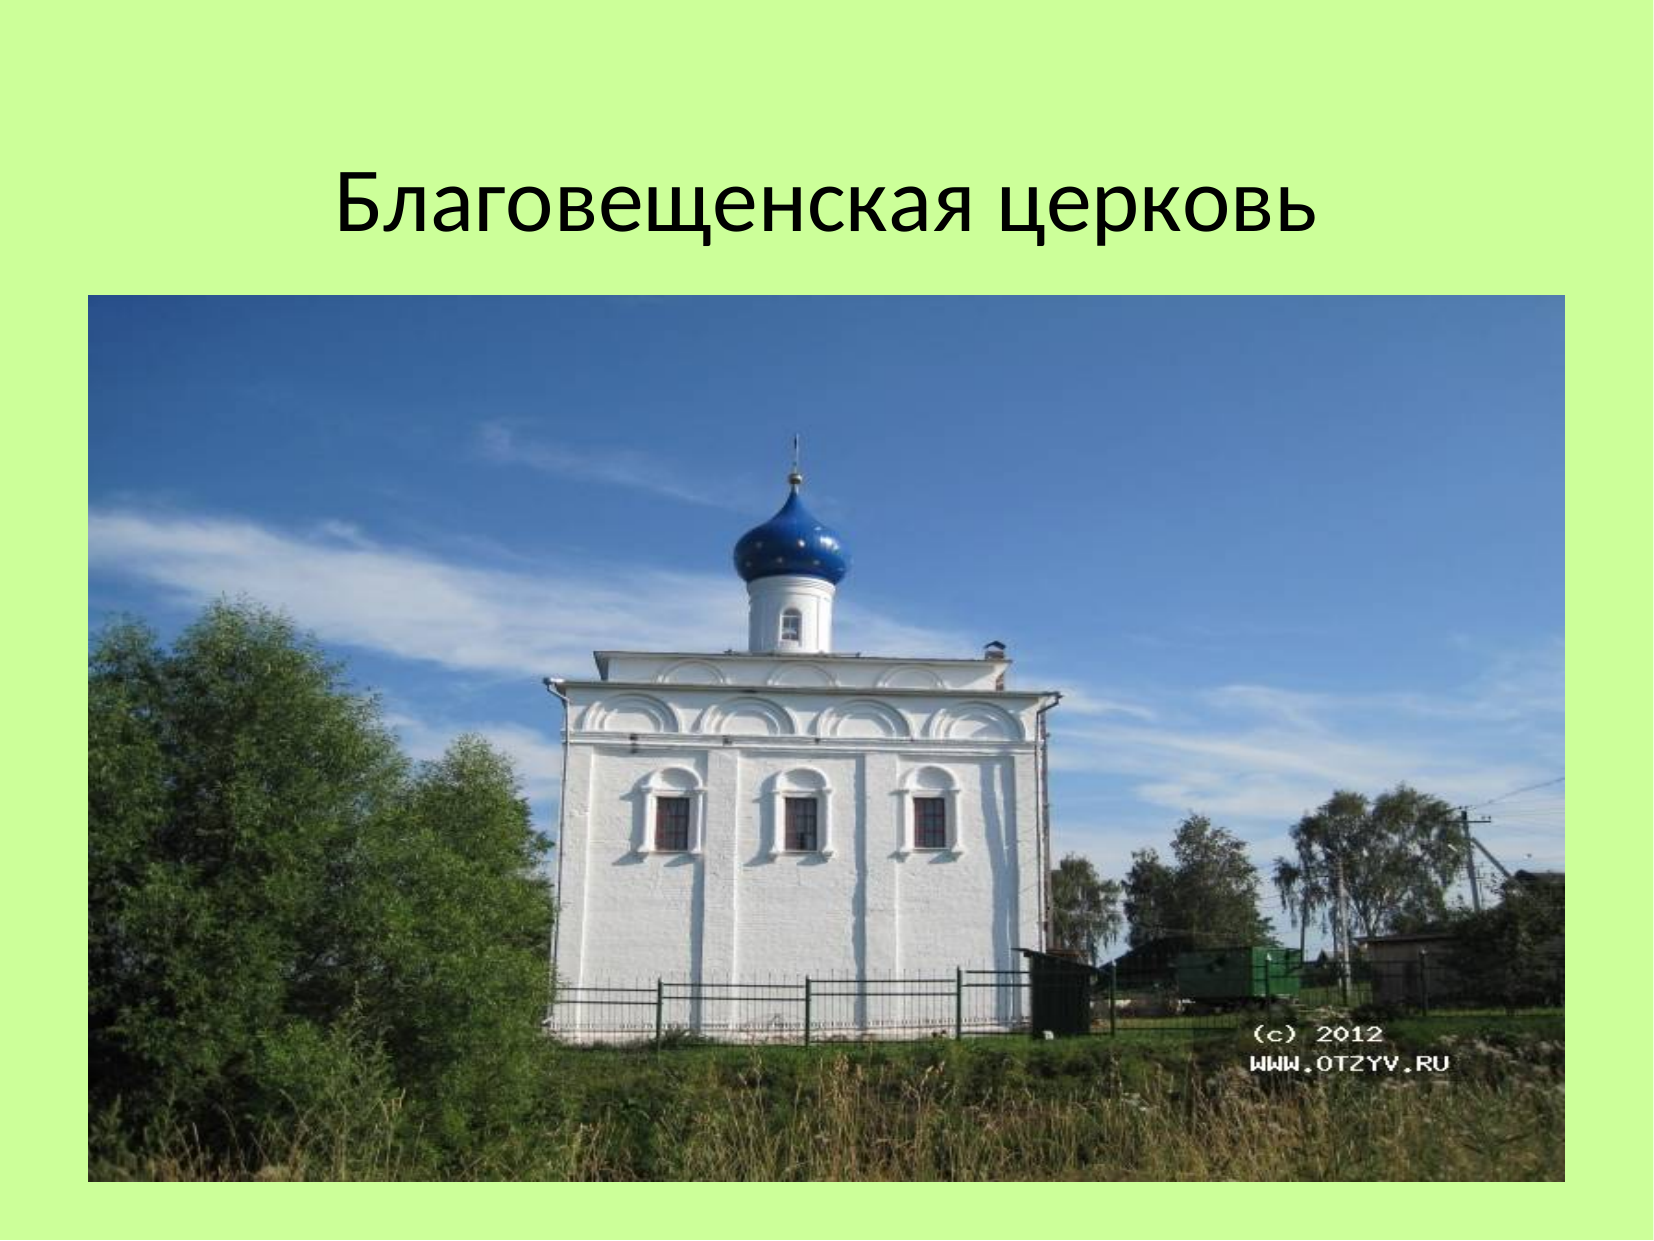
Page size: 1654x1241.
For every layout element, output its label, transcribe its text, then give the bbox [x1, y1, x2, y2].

title Благовещенская церковь [118, 83, 1536, 295]
picture [88, 295, 1565, 1182]
